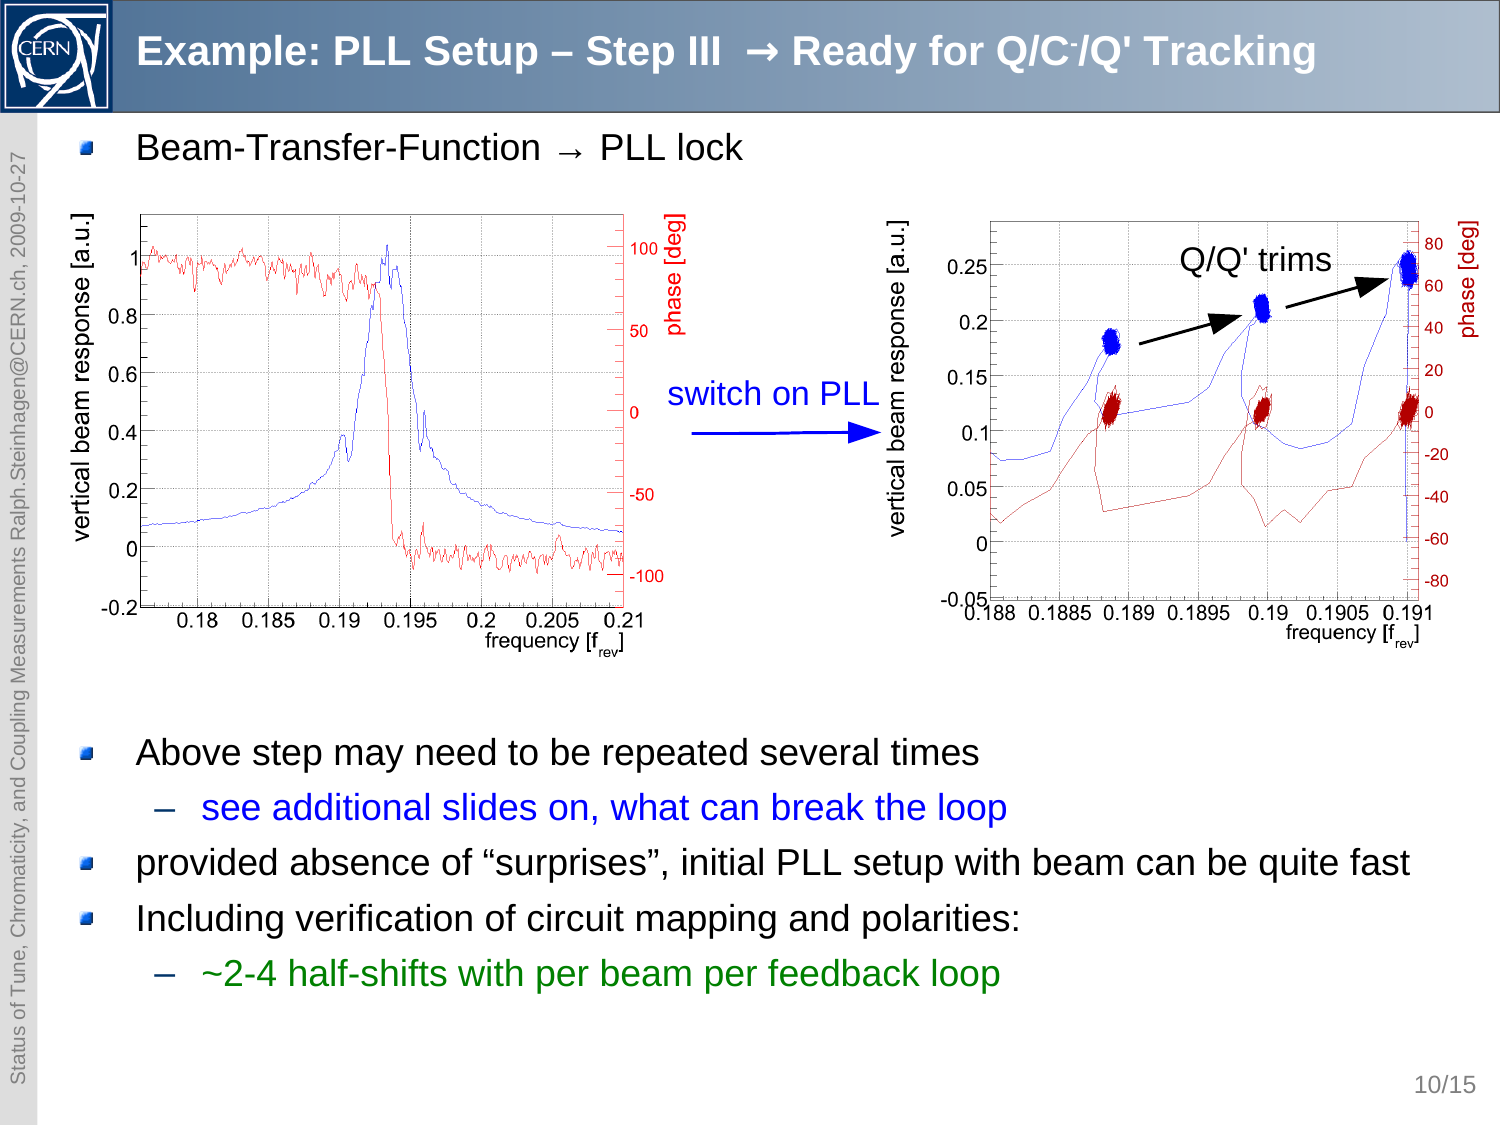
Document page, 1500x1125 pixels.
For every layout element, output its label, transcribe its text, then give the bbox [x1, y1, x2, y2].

picture [0, 0, 113, 113]
picture [65, 205, 692, 662]
text_box switch on PLL [652, 366, 895, 420]
list Beam-Transfer-Function → PLL lock Above step may need to be repeated several times see additional slides on, what can break the loop provided absence of “surprises”, initial PLL setup with beam can be quite fast Including verification of circuit mapping and polarities: ~2-4 half-shifts with per beam per feedback loop [79, 125, 1445, 366]
list Beam-Transfer-Function → PLL lock Above step may need to be repeated several times see additional slides on, what can break the loop provided absence of “surprises”, initial PLL setup with beam can be quite fast Including verification of circuit mapping and polarities: ~2-4 half-shifts with per beam per feedback loop [79, 433, 1445, 1066]
title Example: PLL Setup – Step III → Ready for Q/C-/Q' Tracking [136, 0, 1374, 103]
text_box Q/Q' trims [1164, 233, 1348, 287]
picture [881, 212, 1485, 653]
